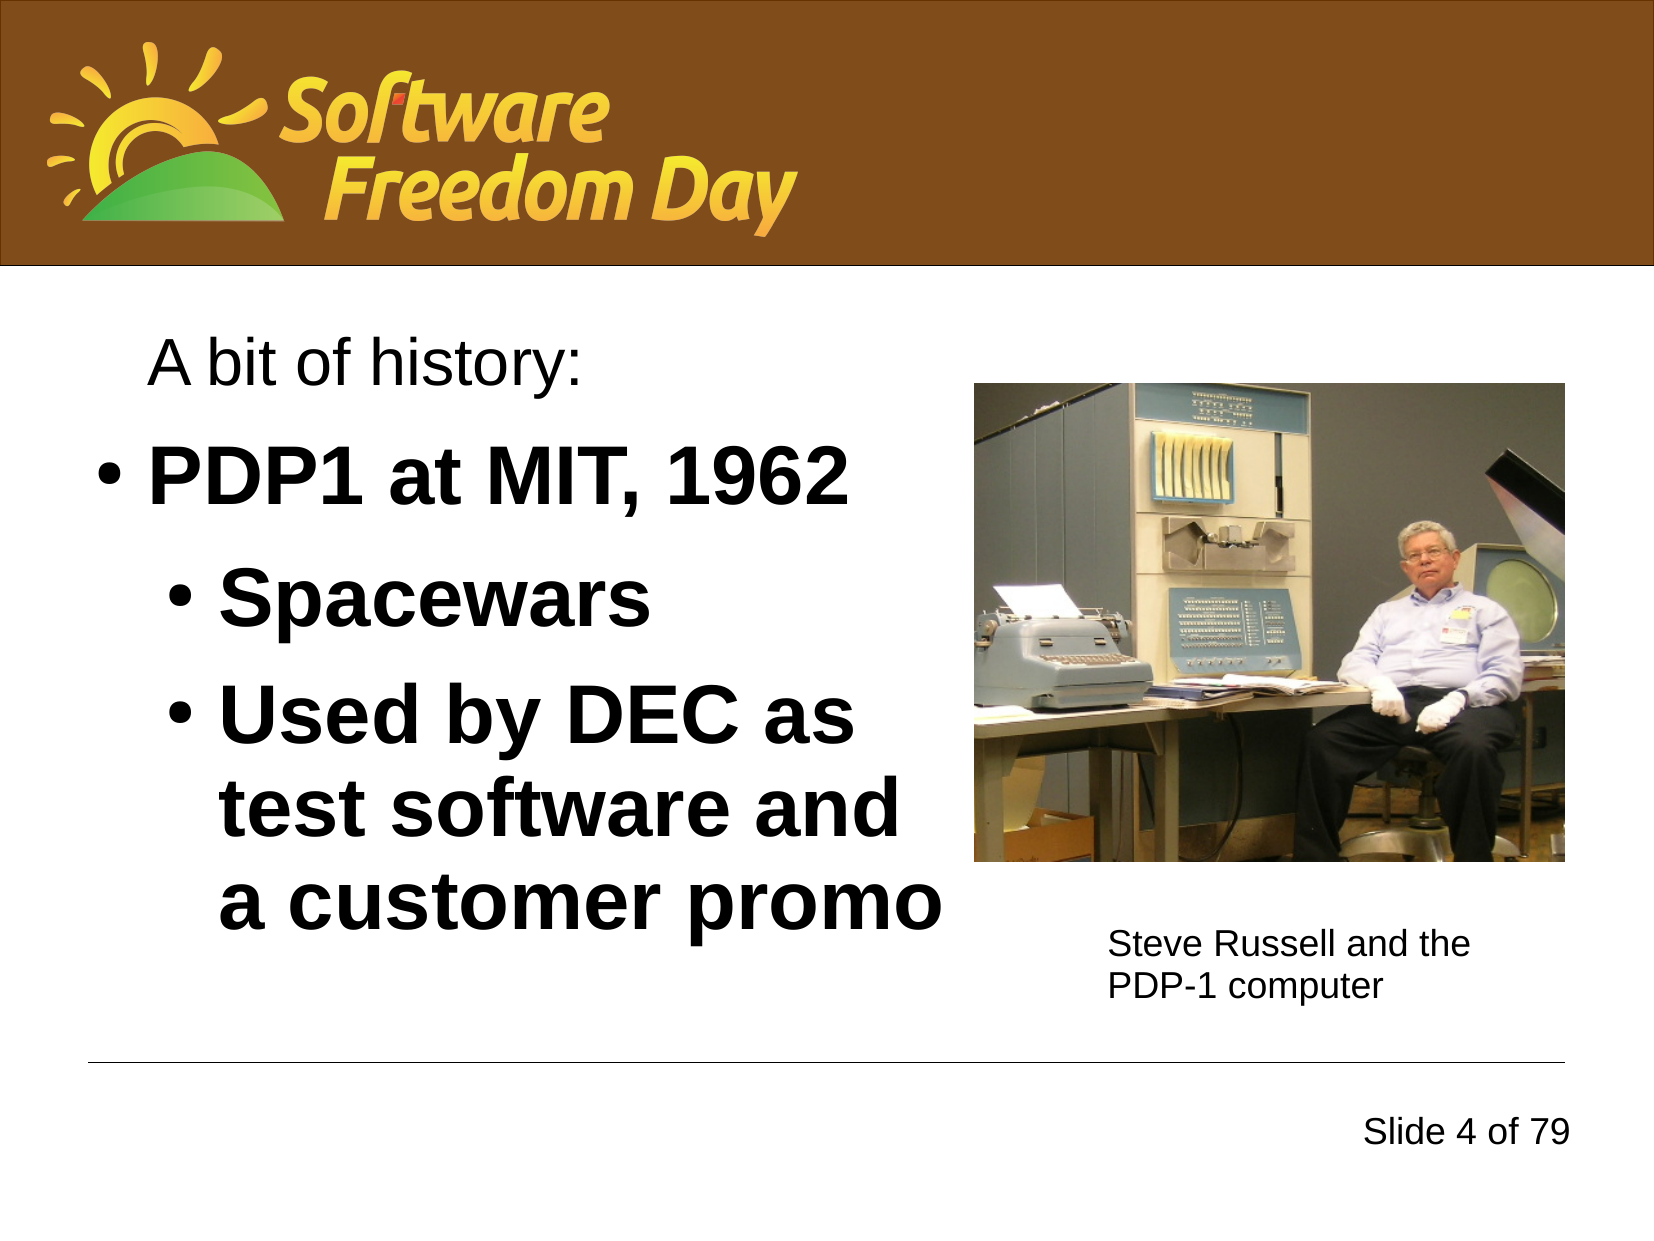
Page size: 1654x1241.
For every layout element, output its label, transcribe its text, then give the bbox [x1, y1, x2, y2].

text_box Steve Russell and the PDP-1 computer [1092, 915, 1487, 1015]
list A bit of history: PDP1 at MIT, 1962 Spacewars Used by DEC as test software and a customer promo [76, 324, 945, 1045]
picture [47, 42, 798, 237]
picture [974, 383, 1565, 862]
